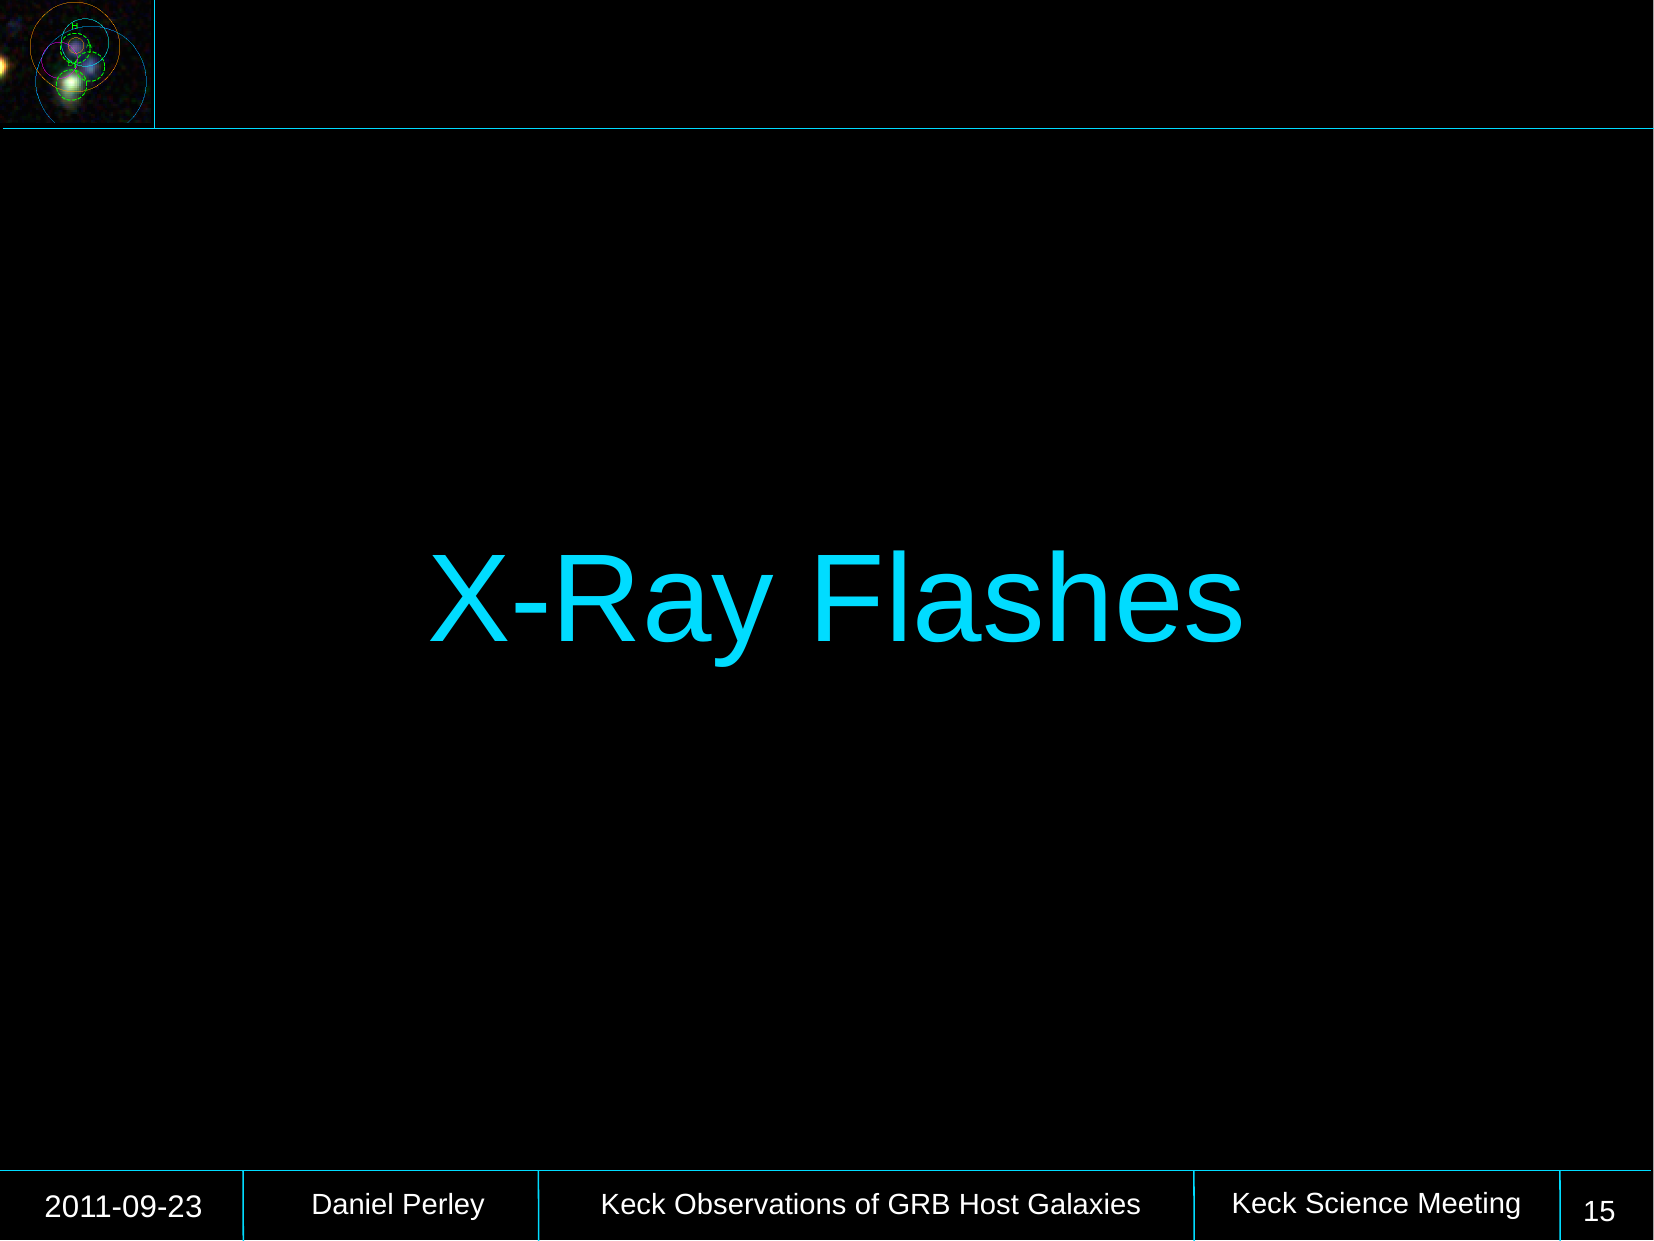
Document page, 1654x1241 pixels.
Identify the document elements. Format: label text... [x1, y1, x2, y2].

picture [0, 0, 151, 123]
text_box X-Ray Flashes [124, 520, 1550, 676]
